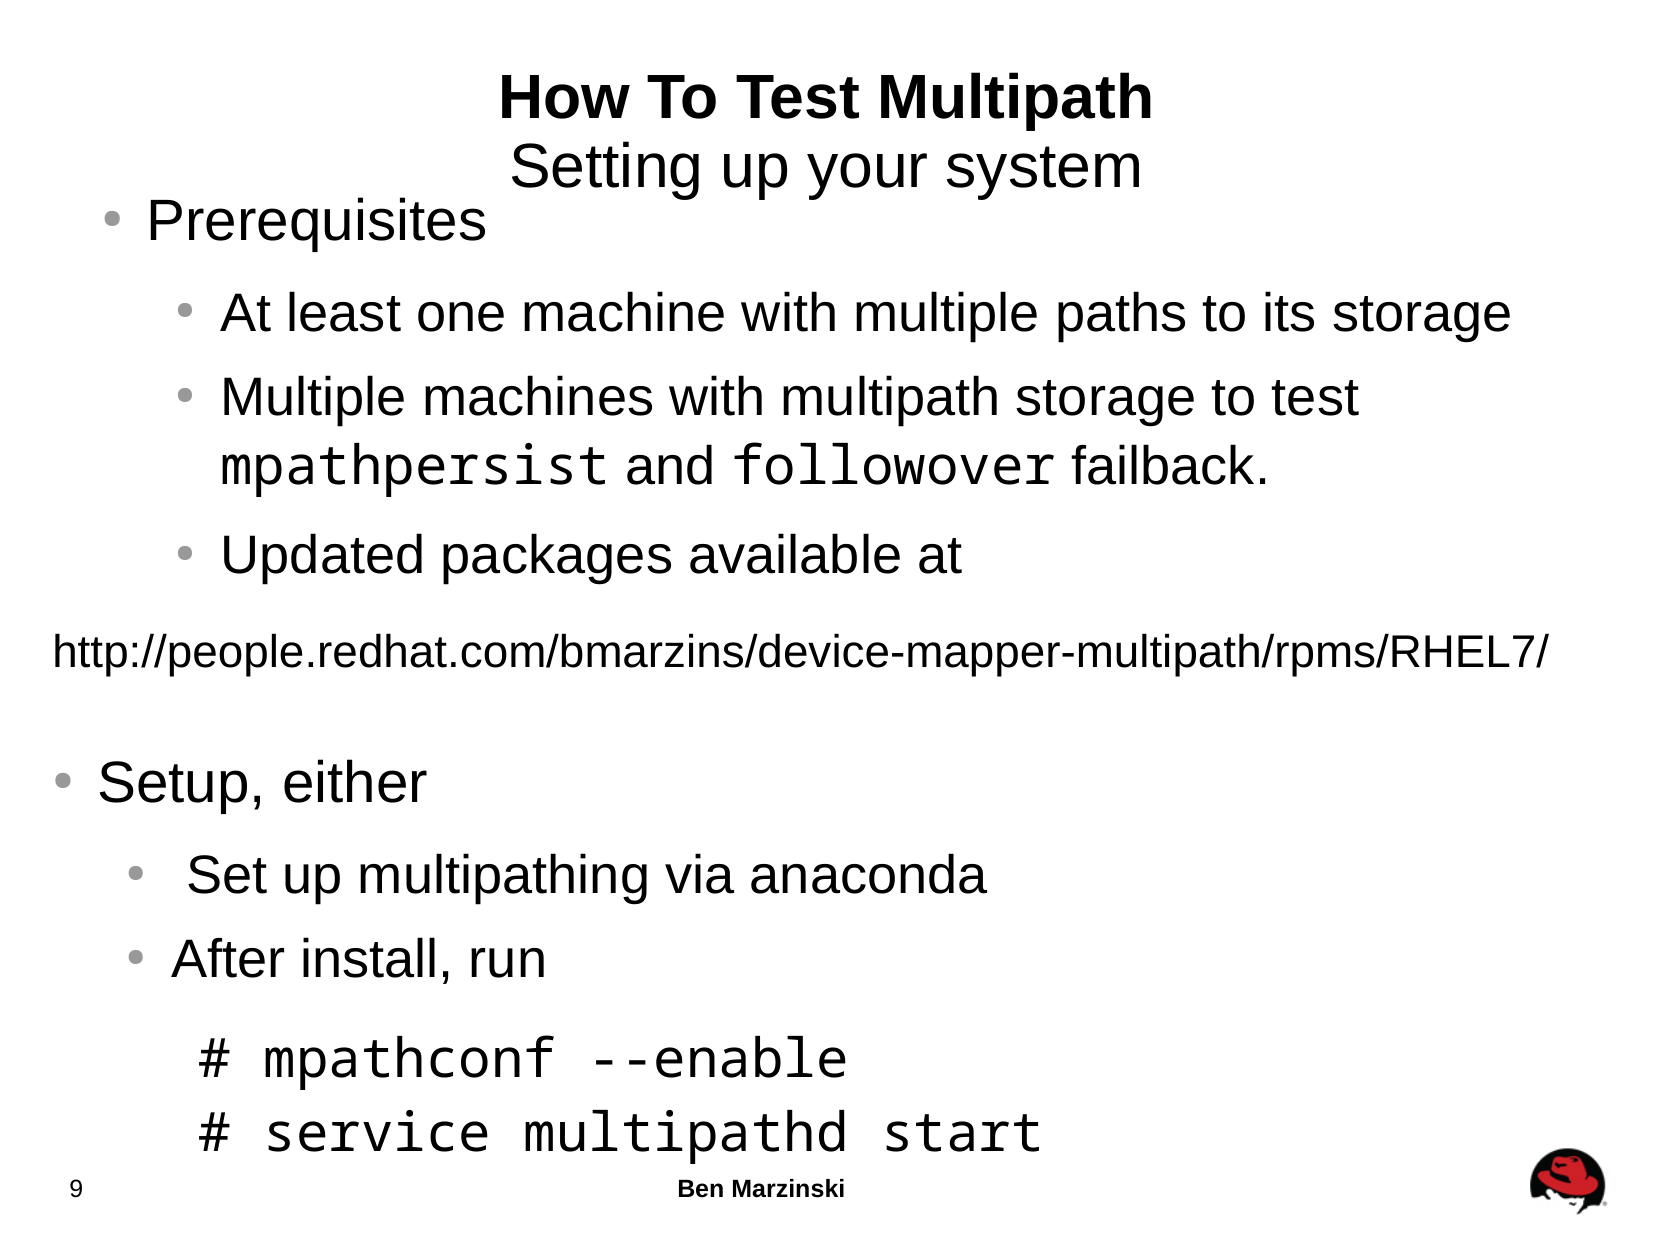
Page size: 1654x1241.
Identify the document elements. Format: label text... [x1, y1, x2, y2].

text_box # mpathconf --enable # service multipathd start [183, 1013, 1313, 1136]
text_box http://people.redhat.com/bmarzins/device-mapper-multipath/rpms/RHEL7/ [37, 618, 1613, 685]
title How To Test Multipath Setting up your system [82, 37, 1571, 226]
picture [1529, 1146, 1613, 1224]
list Prerequisites At least one machine with multiple paths to its storage Multiple machines with multipath storage to test mpathpersist and followover failback. Updated packages available at [86, 187, 1576, 601]
list Setup, either Set up multipathing via anaconda After install, run [37, 750, 1526, 1013]
